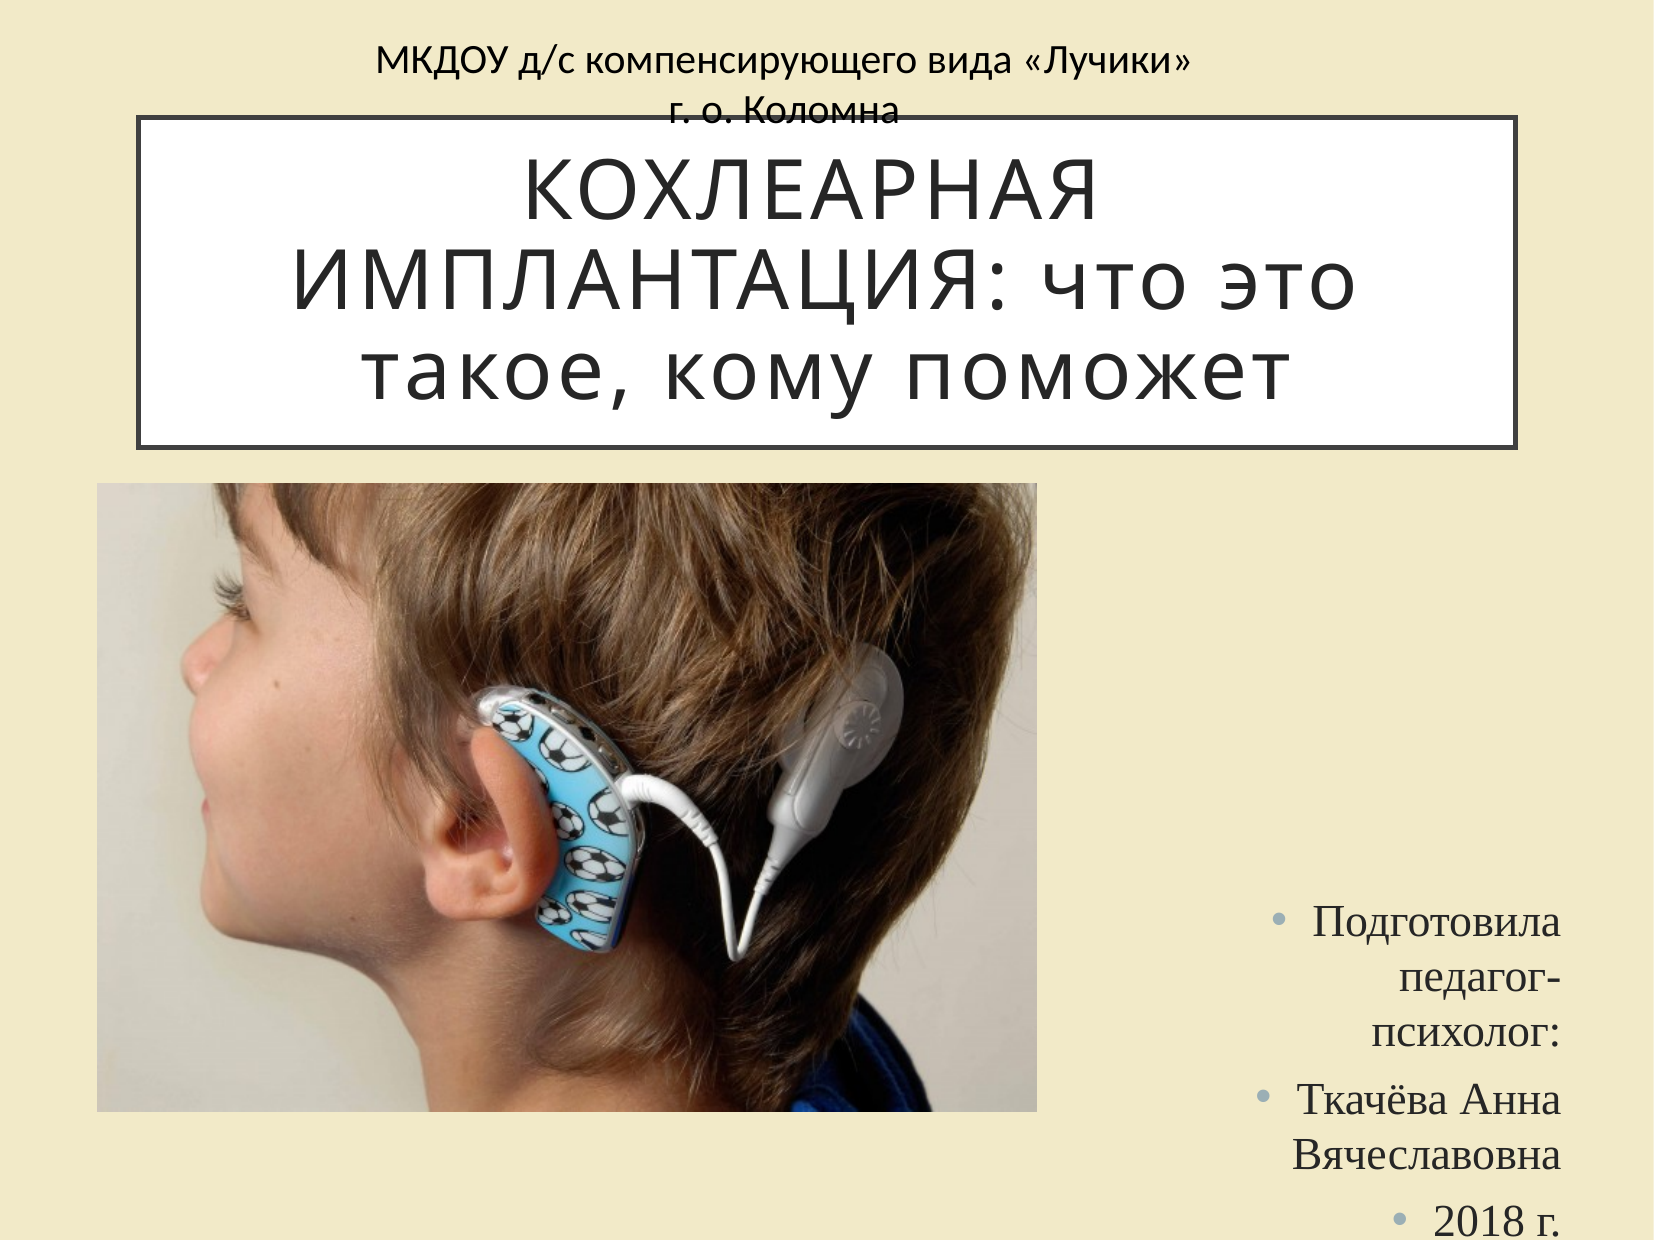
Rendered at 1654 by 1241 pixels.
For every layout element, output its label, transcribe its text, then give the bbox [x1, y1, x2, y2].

subtitle Подготовила педагог-психолог: Ткачёва Анна Вячеславовна 2018 г. [1157, 883, 1591, 1196]
text_box МКДОУ д/с компенсирующего вида «Лучики» г. о. Коломна [326, 24, 1243, 139]
picture [97, 483, 1037, 1112]
title КОХЛЕАРНАЯ ИМПЛАНТАЦИЯ: что это такое, кому поможет [138, 161, 1516, 404]
